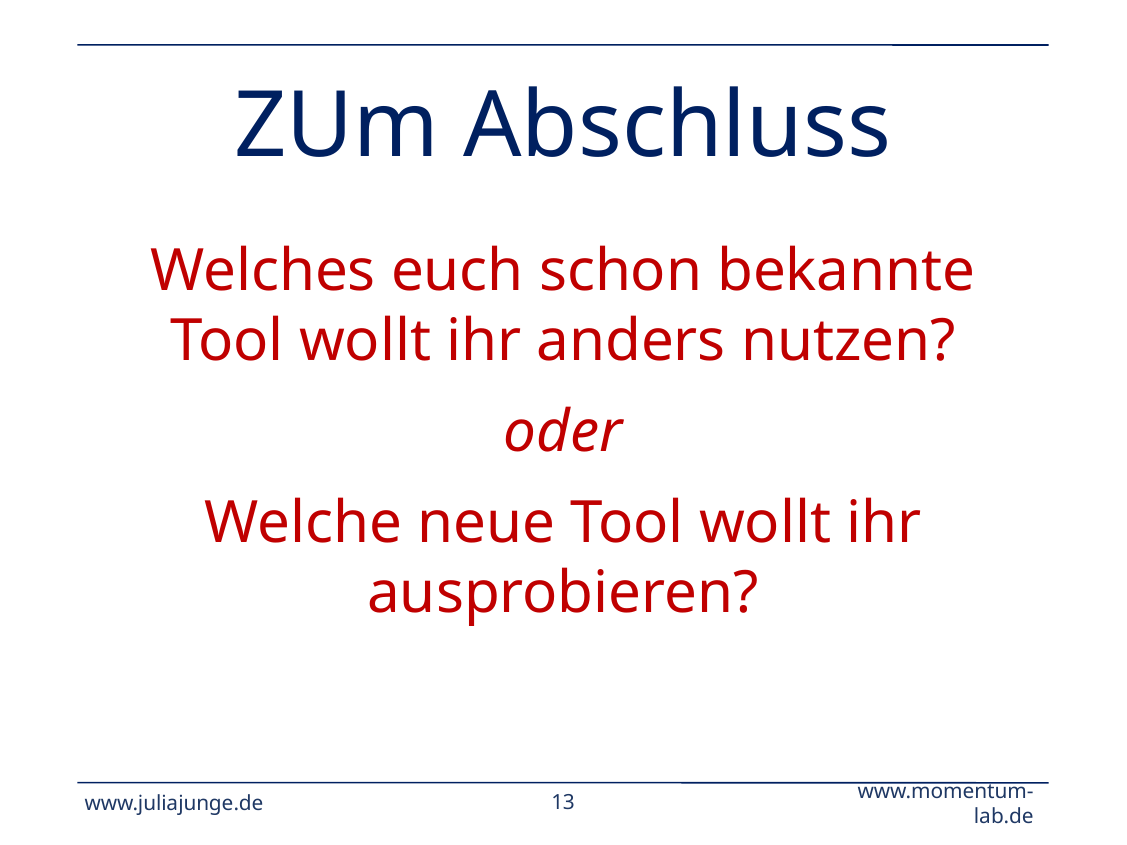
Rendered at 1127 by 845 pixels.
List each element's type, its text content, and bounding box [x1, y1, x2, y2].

list Welches euch schon bekannte Tool wollt ihr anders nutzen? oder Welche neue Tool wollt ihr ausprobieren? [77, 224, 1049, 761]
title ZUm Abschluss [77, 44, 1049, 209]
slide_number www.juliajunge.de [69, 780, 331, 825]
slide_number <number> [436, 780, 690, 825]
slide_number www.momentum-lab.de [795, 780, 1049, 825]
